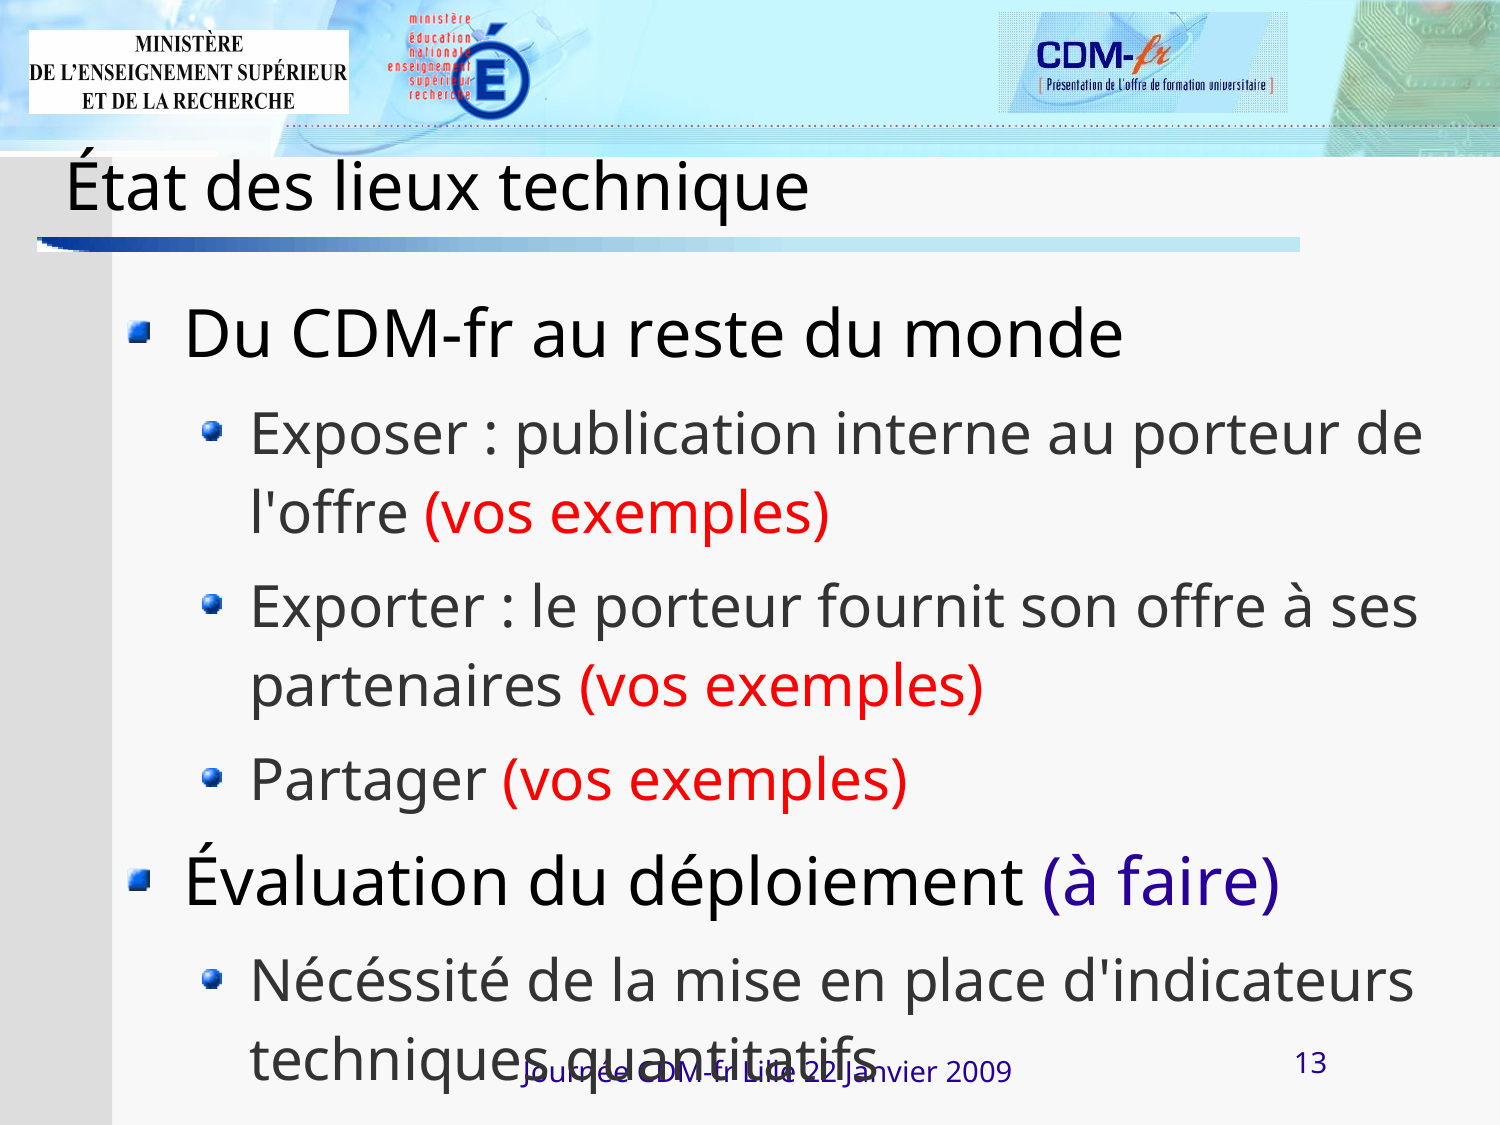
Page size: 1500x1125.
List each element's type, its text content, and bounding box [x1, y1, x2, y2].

picture [37, 237, 1300, 252]
list Du CDM-fr au reste du monde Exposer : publication interne au porteur de l'offre (vos exemples) Exporter : le porteur fournit son offre à ses partenaires (vos exemples) Partager (vos exemples) Évaluation du déploiement (à faire) Nécéssité de la mise en place d'indicateurs techniques quantitatifs [112, 278, 1459, 1071]
title État des lieux technique [50, 137, 1463, 238]
picture [0, 0, 1500, 157]
